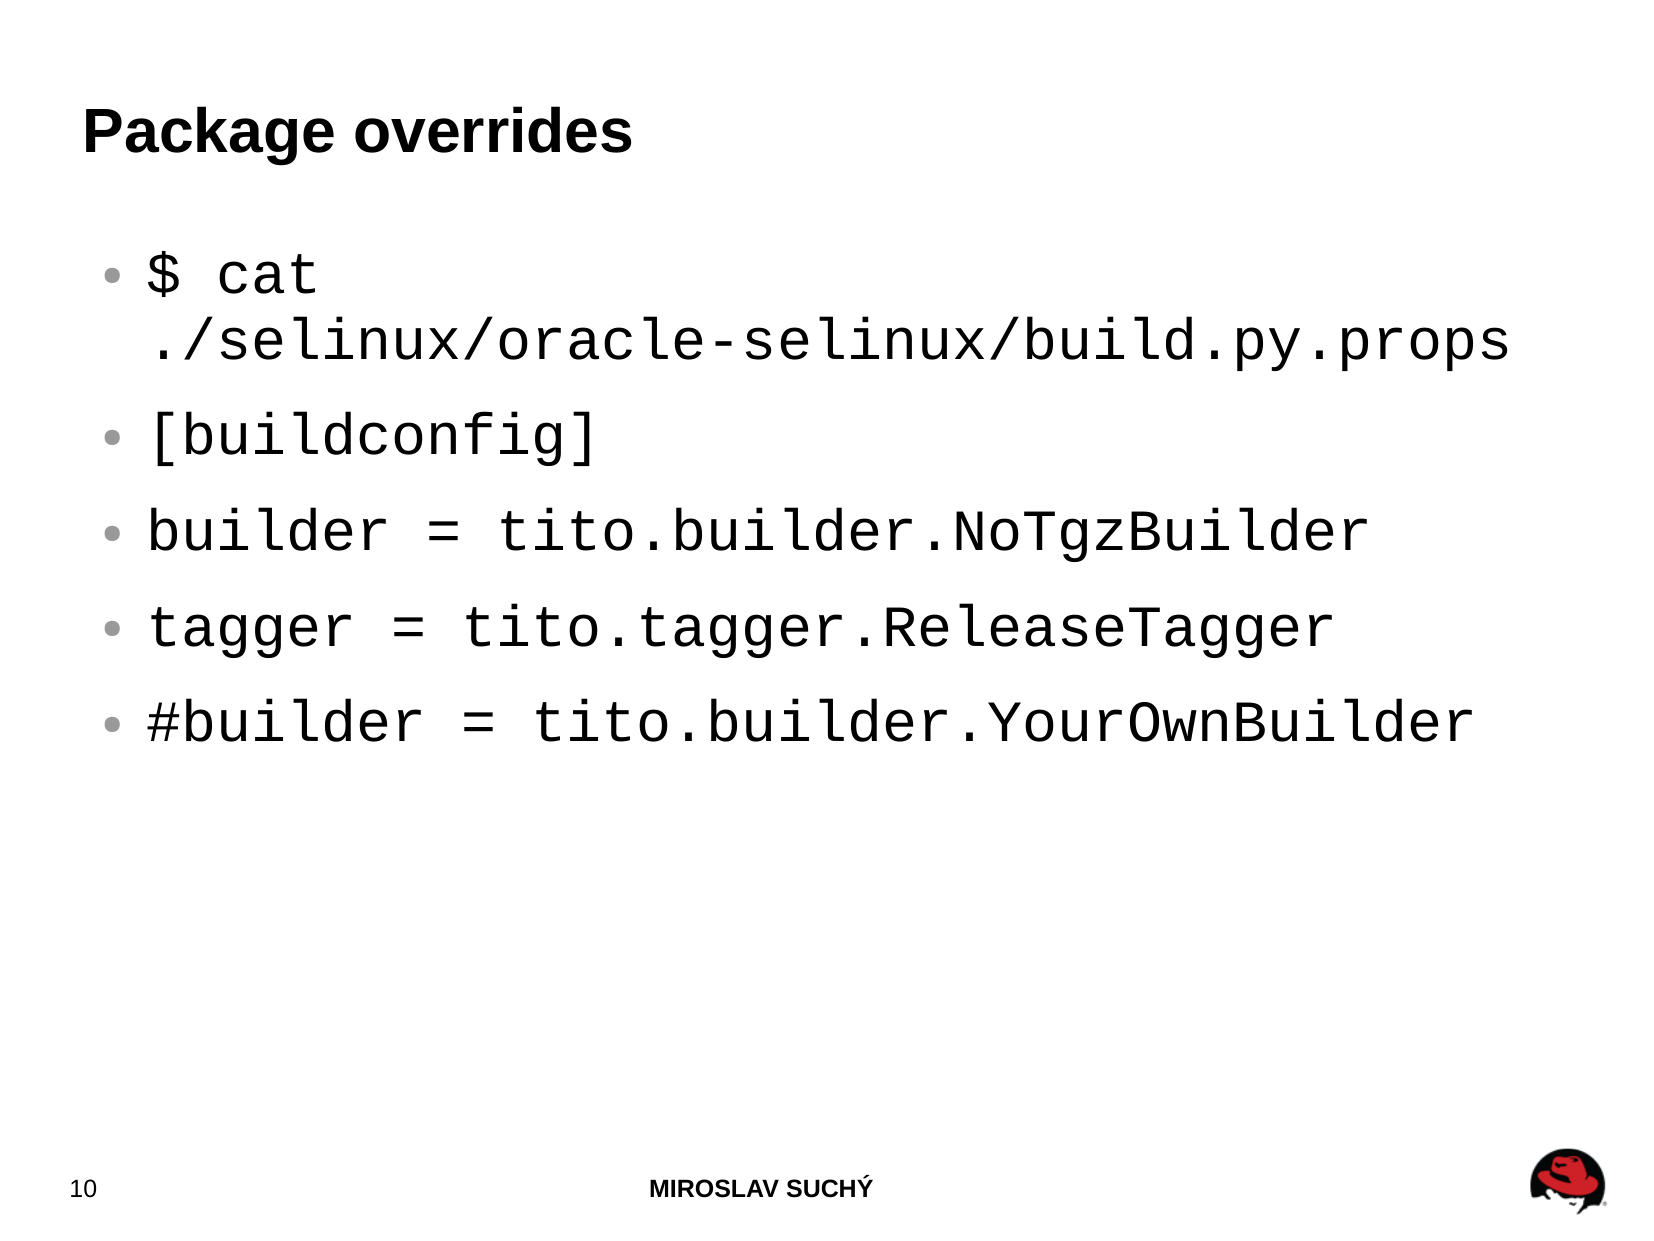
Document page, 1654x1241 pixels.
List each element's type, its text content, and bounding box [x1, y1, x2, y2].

picture [1529, 1146, 1613, 1224]
list $ cat ./selinux/oracle-selinux/build.py.props [buildconfig] builder = tito.builder.NoTgzBuilder tagger = tito.tagger.ReleaseTagger #builder = tito.builder.YourOwnBuilder [86, 244, 1576, 1024]
title Package overrides [82, 45, 1571, 218]
